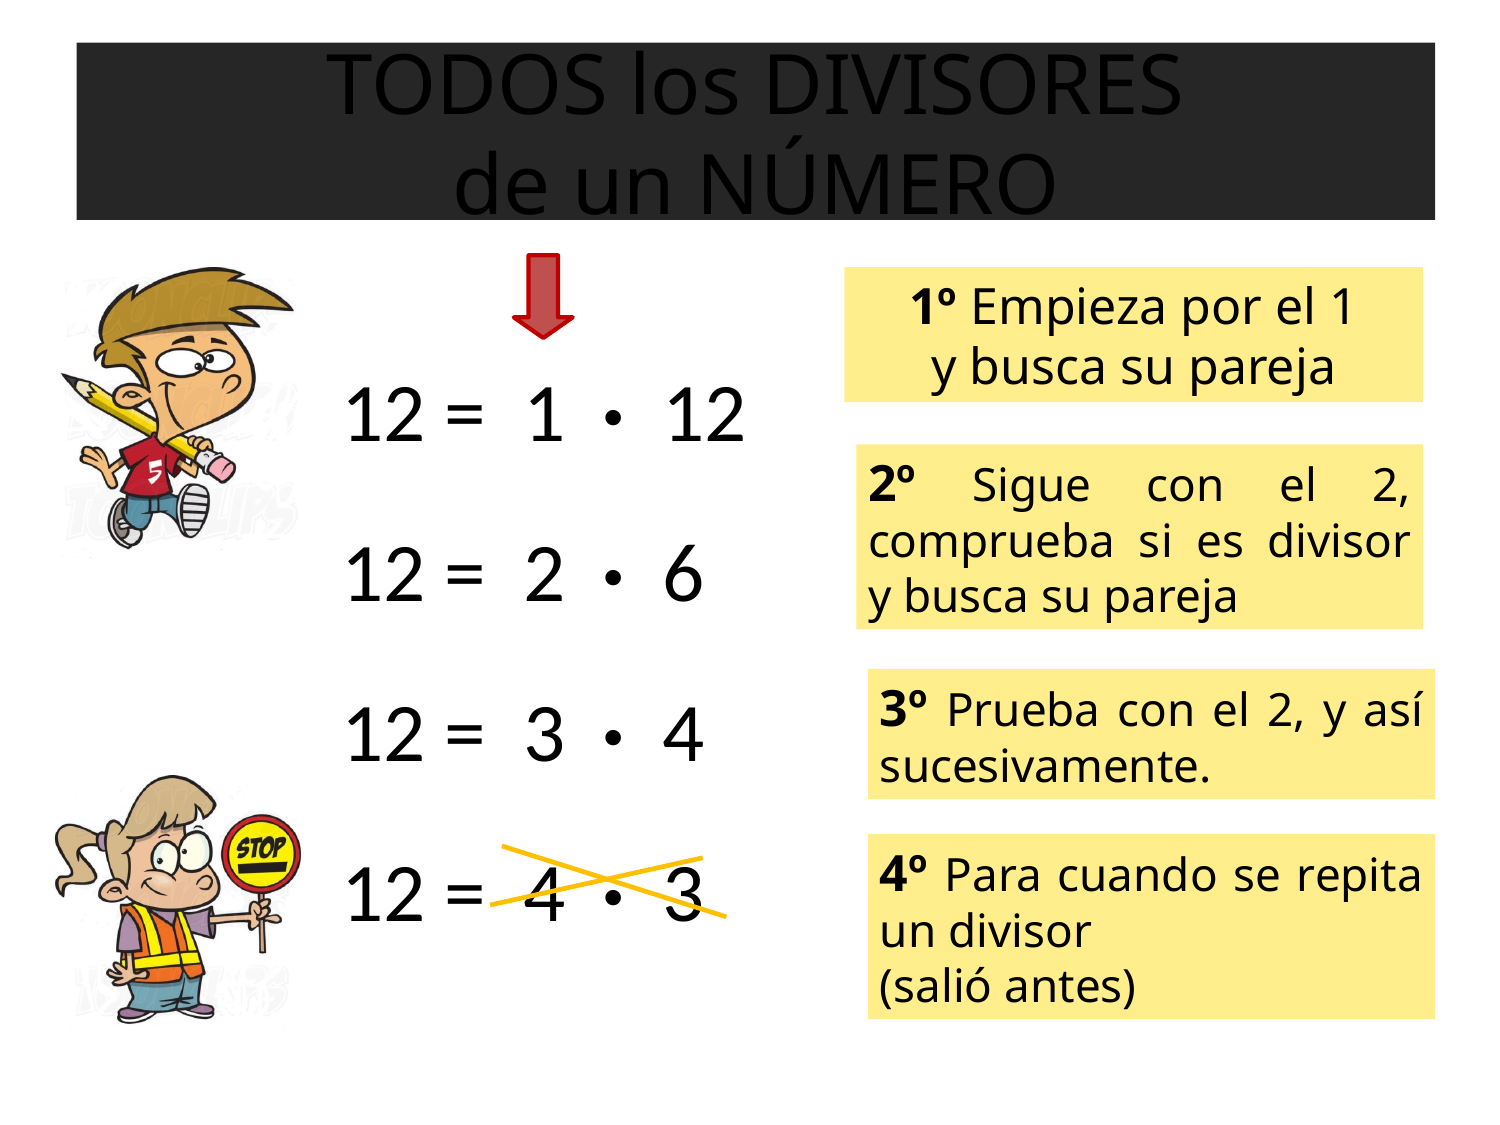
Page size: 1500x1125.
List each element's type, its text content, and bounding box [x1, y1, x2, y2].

text_box 3º Prueba con el 2, y así sucesivamente. [868, 668, 1436, 799]
text_box 12 = 1 · 12 12 = 2 · 6 12 = 3 · 4 12 = 4 · 3 [325, 290, 763, 946]
text_box 2º Sigue con el 2, comprueba si es divisor y busca su pareja [856, 444, 1424, 630]
text_box 4º Para cuando se repita un divisor (salió antes) [868, 834, 1436, 1020]
picture [41, 267, 313, 558]
picture [53, 775, 302, 1032]
text_box [513, 255, 573, 338]
text_box 1º Empieza por el 1 y busca su pareja [844, 267, 1424, 403]
text_box TODOS los DIVISORES de un NÚMERO [76, 42, 1436, 220]
